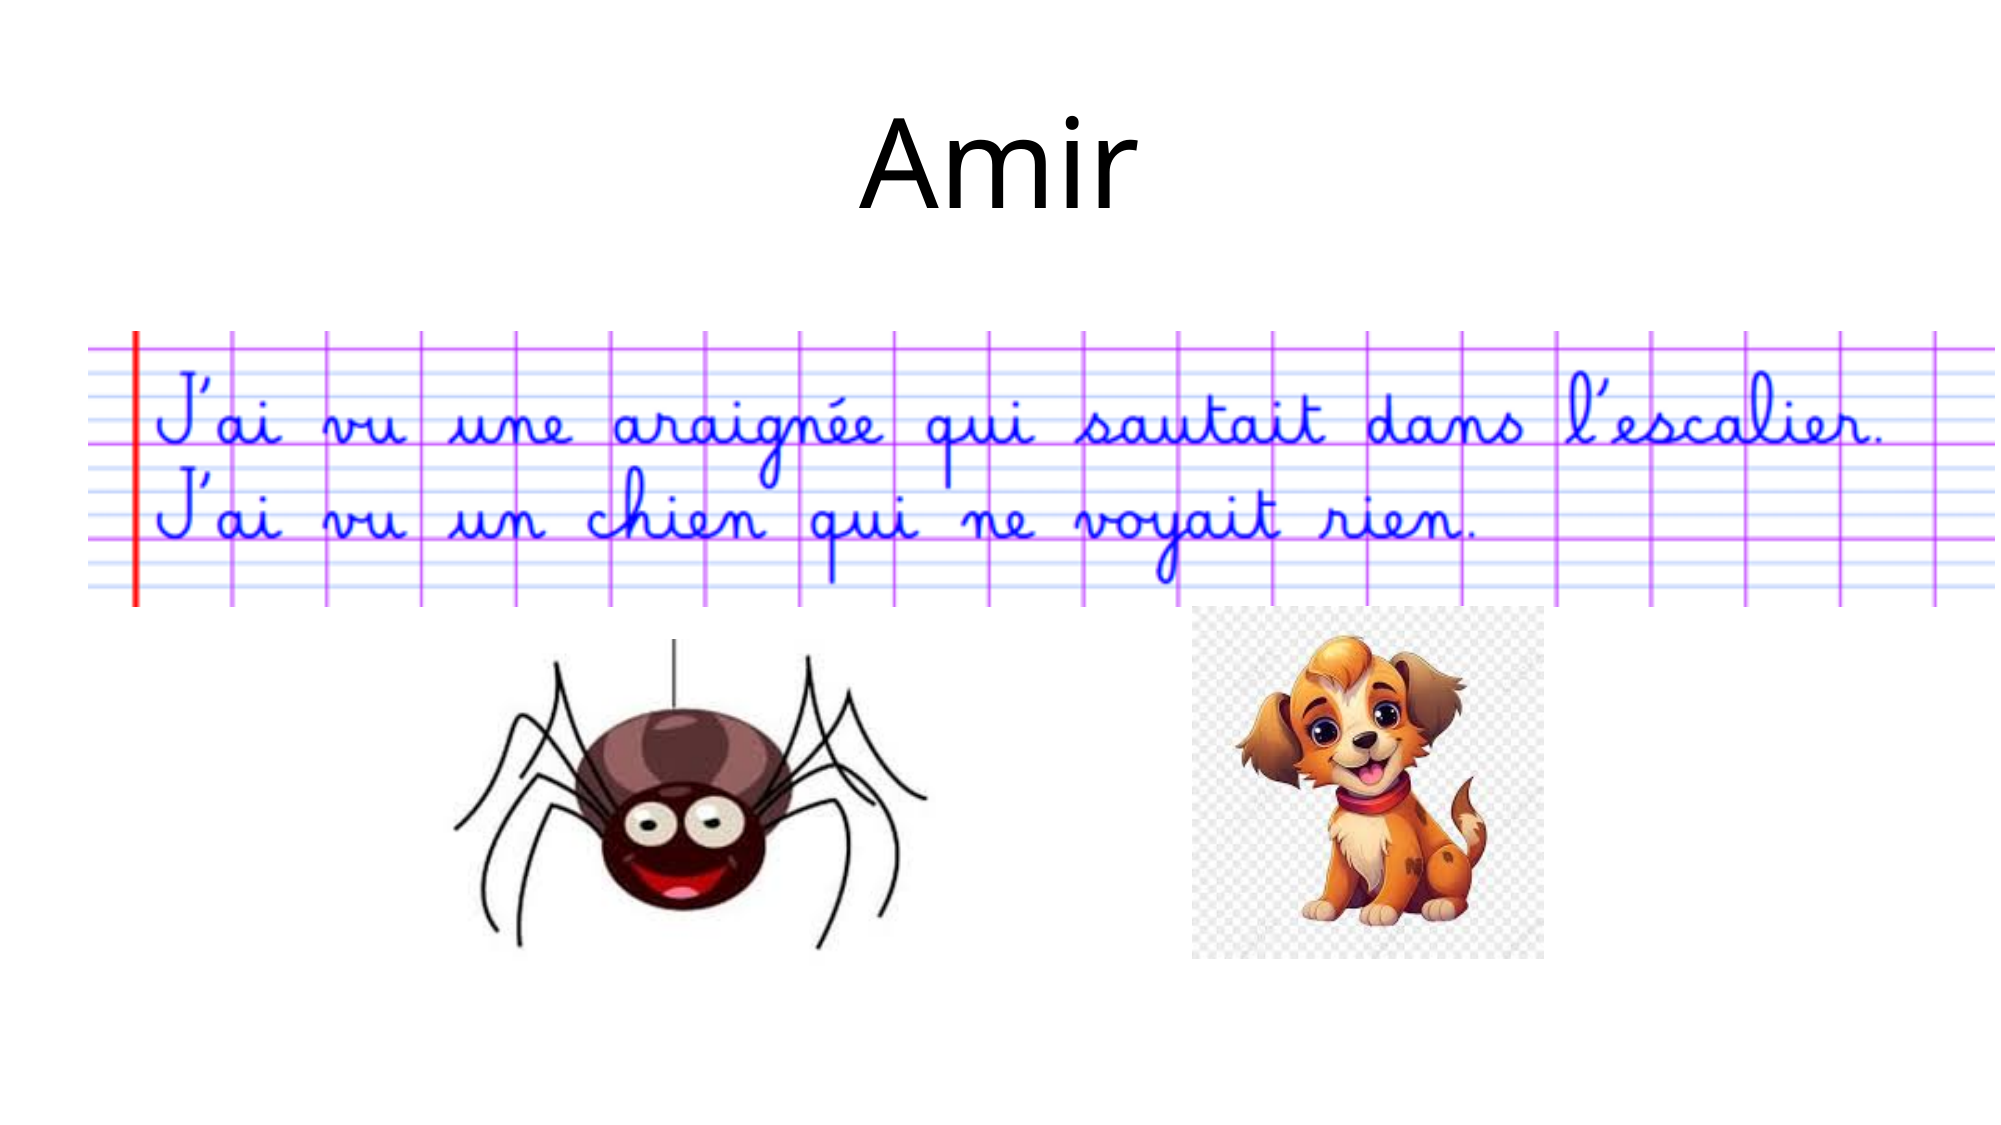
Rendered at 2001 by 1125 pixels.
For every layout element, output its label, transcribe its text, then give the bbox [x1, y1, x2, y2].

picture [88, 331, 1995, 959]
picture [424, 639, 936, 979]
title Amir [137, 59, 1863, 278]
